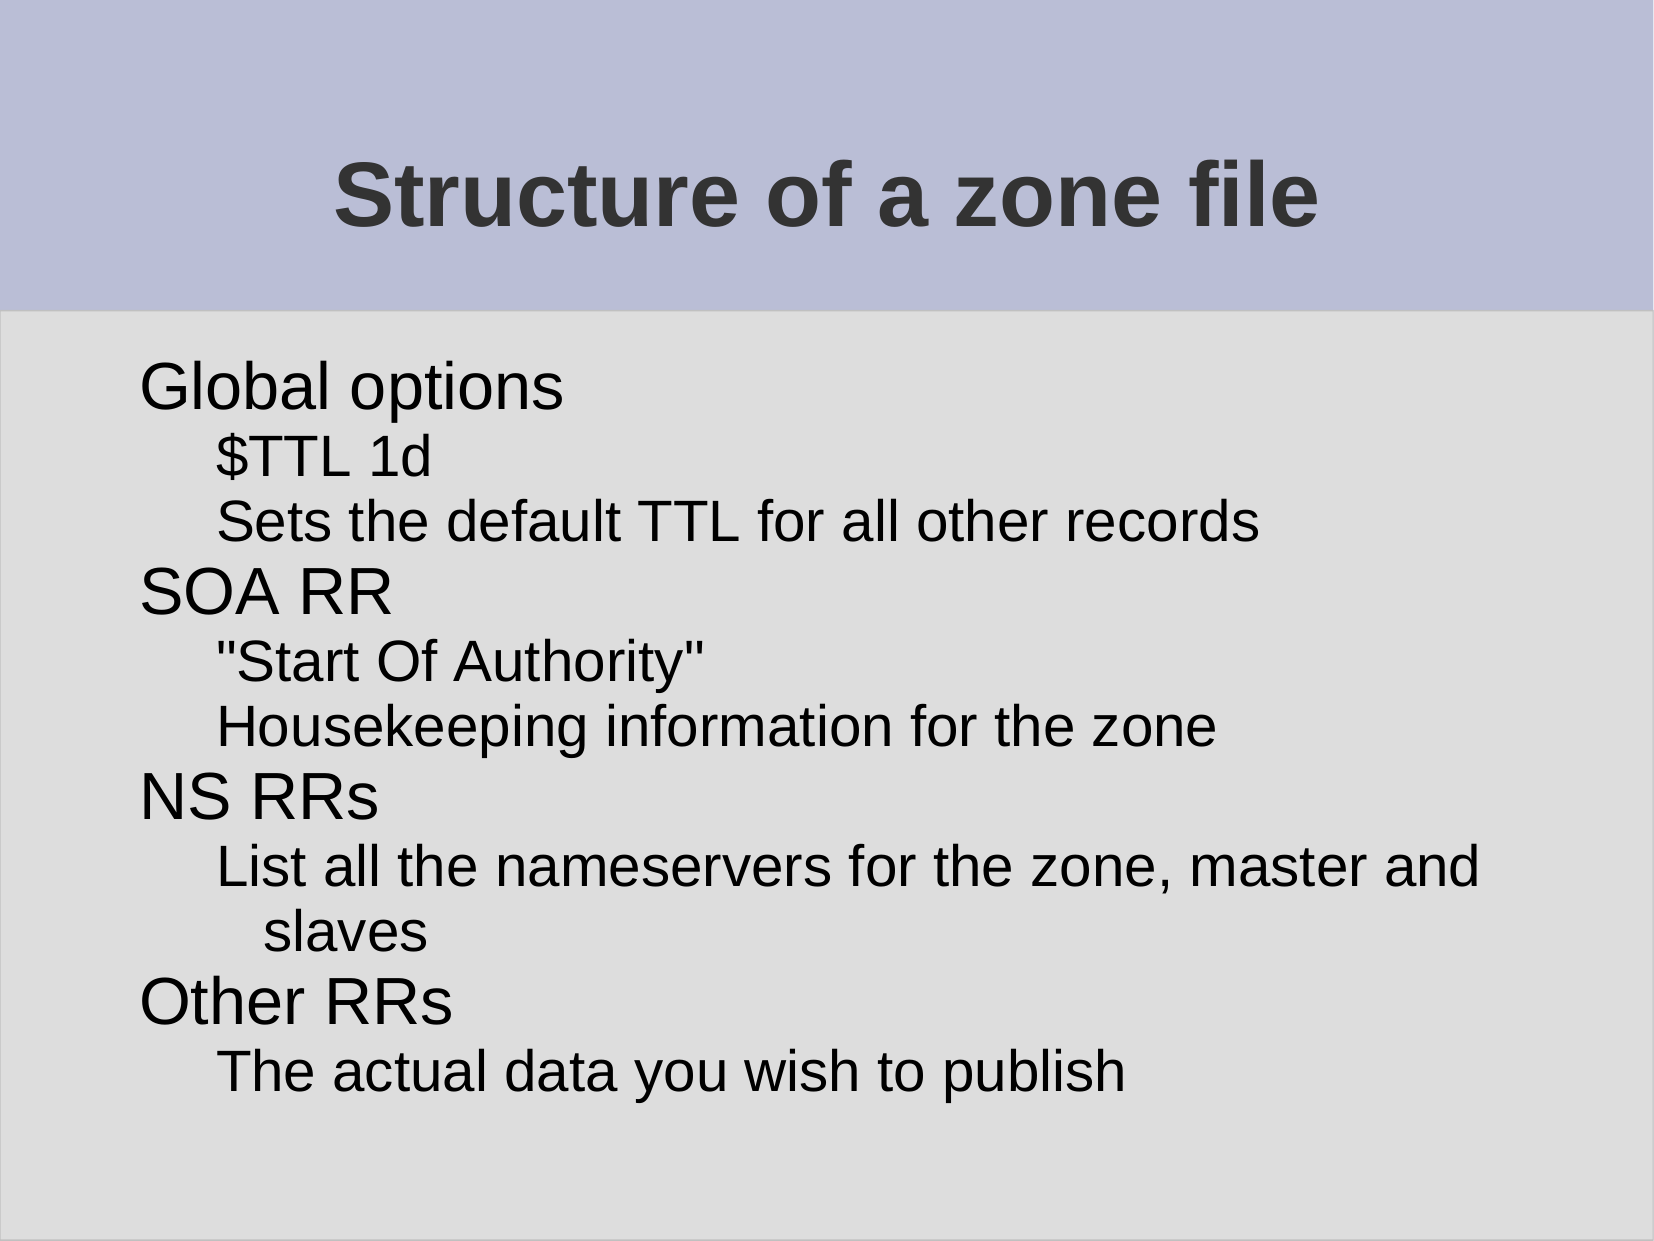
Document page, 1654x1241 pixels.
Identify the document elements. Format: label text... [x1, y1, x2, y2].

list Global options $TTL 1d Sets the default TTL for all other records SOA RR "Start Of Authority" Housekeeping information for the zone NS RRs List all the nameservers for the zone, master and slaves Other RRs The actual data you wish to publish [121, 344, 1534, 1183]
title Structure of a zone file [121, 91, 1534, 299]
